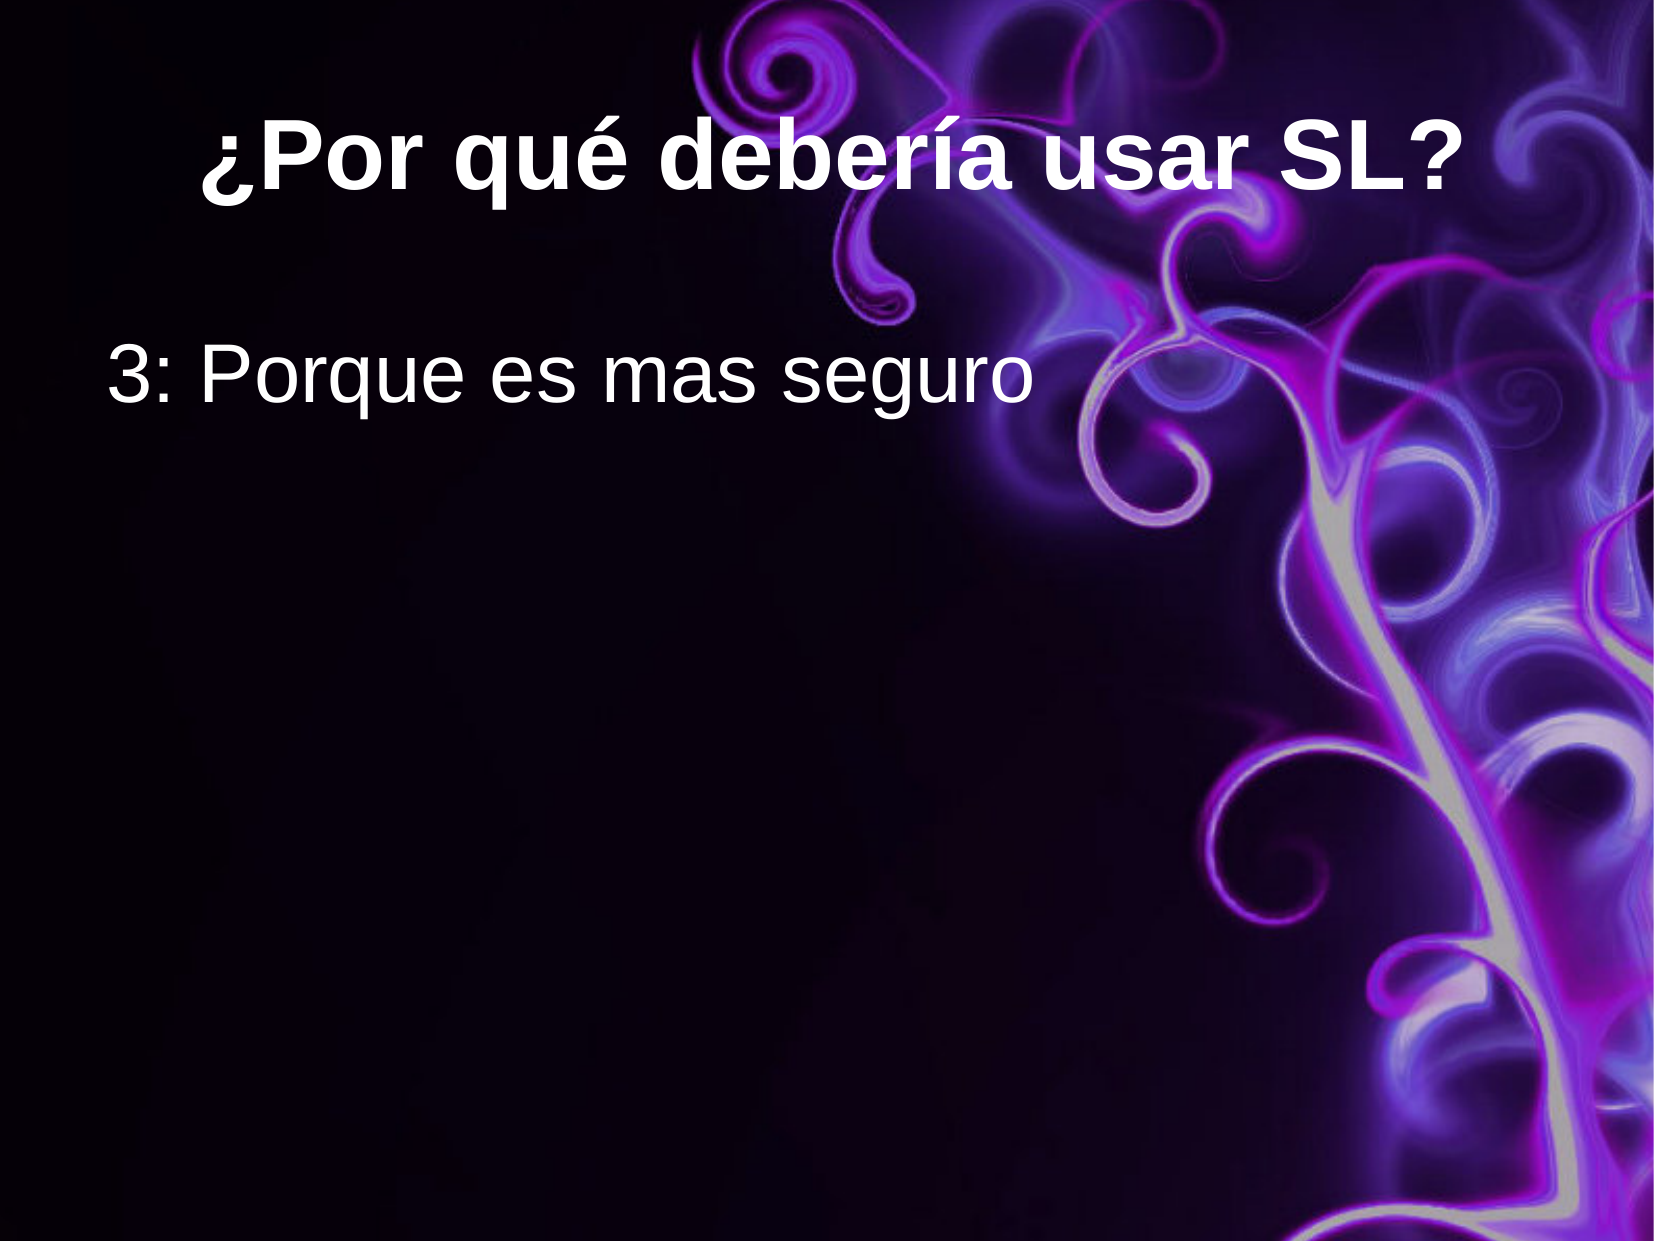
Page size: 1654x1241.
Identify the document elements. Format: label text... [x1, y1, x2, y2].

picture [426, 252, 1227, 290]
subtitle 3: Porque es mas seguro [82, 290, 1571, 1109]
title ¿Por qué debería usar SL? [88, 59, 1577, 252]
